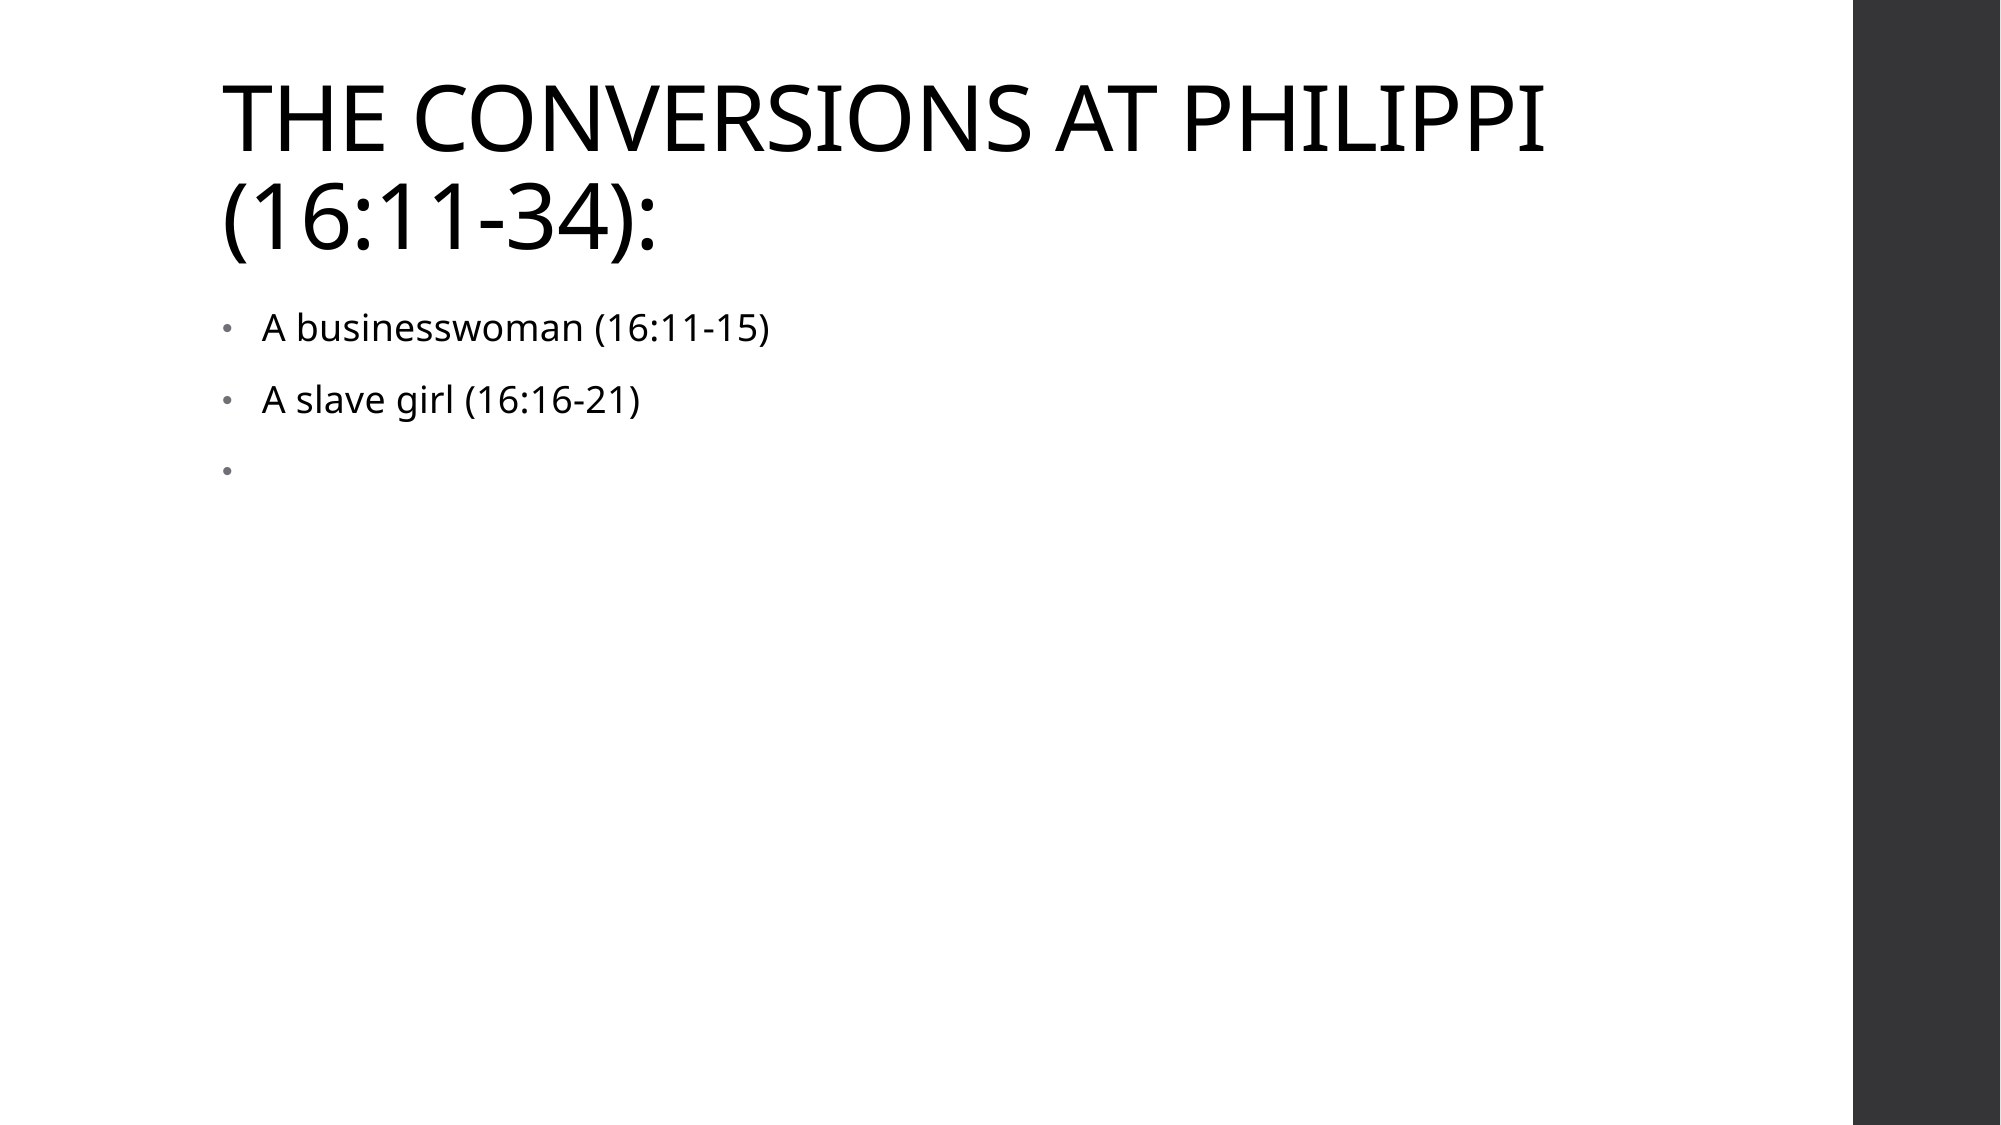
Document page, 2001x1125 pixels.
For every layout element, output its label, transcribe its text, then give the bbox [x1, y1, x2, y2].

list A businesswoman (16:11-15) A slave girl (16:16-21) [206, 299, 1617, 1014]
title THE CONVERSIONS AT PHILIPPI (16:11-34): [206, 60, 1797, 278]
